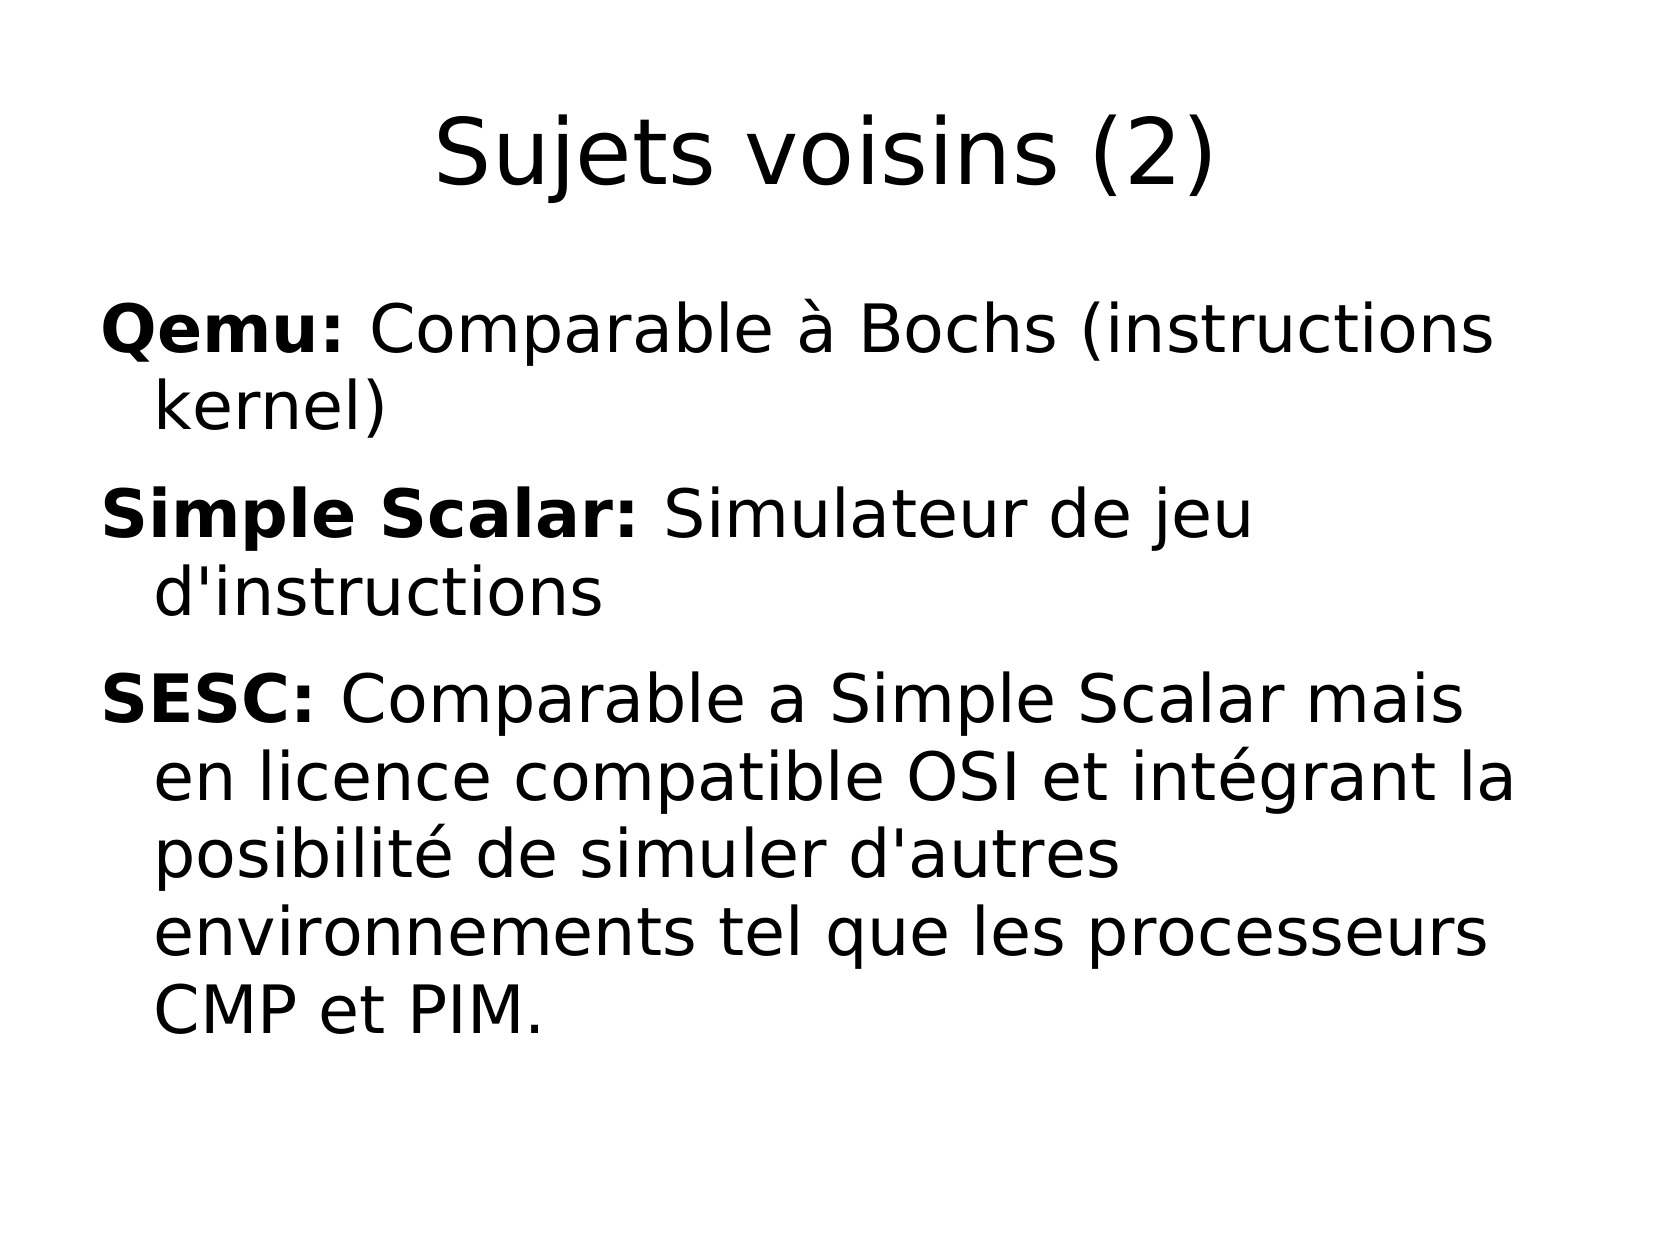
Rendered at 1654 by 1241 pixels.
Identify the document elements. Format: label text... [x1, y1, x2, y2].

title Sujets voisins (2) [82, 49, 1571, 257]
list Qemu: Comparable à Bochs (instructions kernel) Simple Scalar: Simulateur de jeu d'instructions SESC: Comparable a Simple Scalar mais en licence compatible OSI et intégrant la posibilité de simuler d'autres environnements tel que les processeurs CMP et PIM. [82, 290, 1571, 1094]
